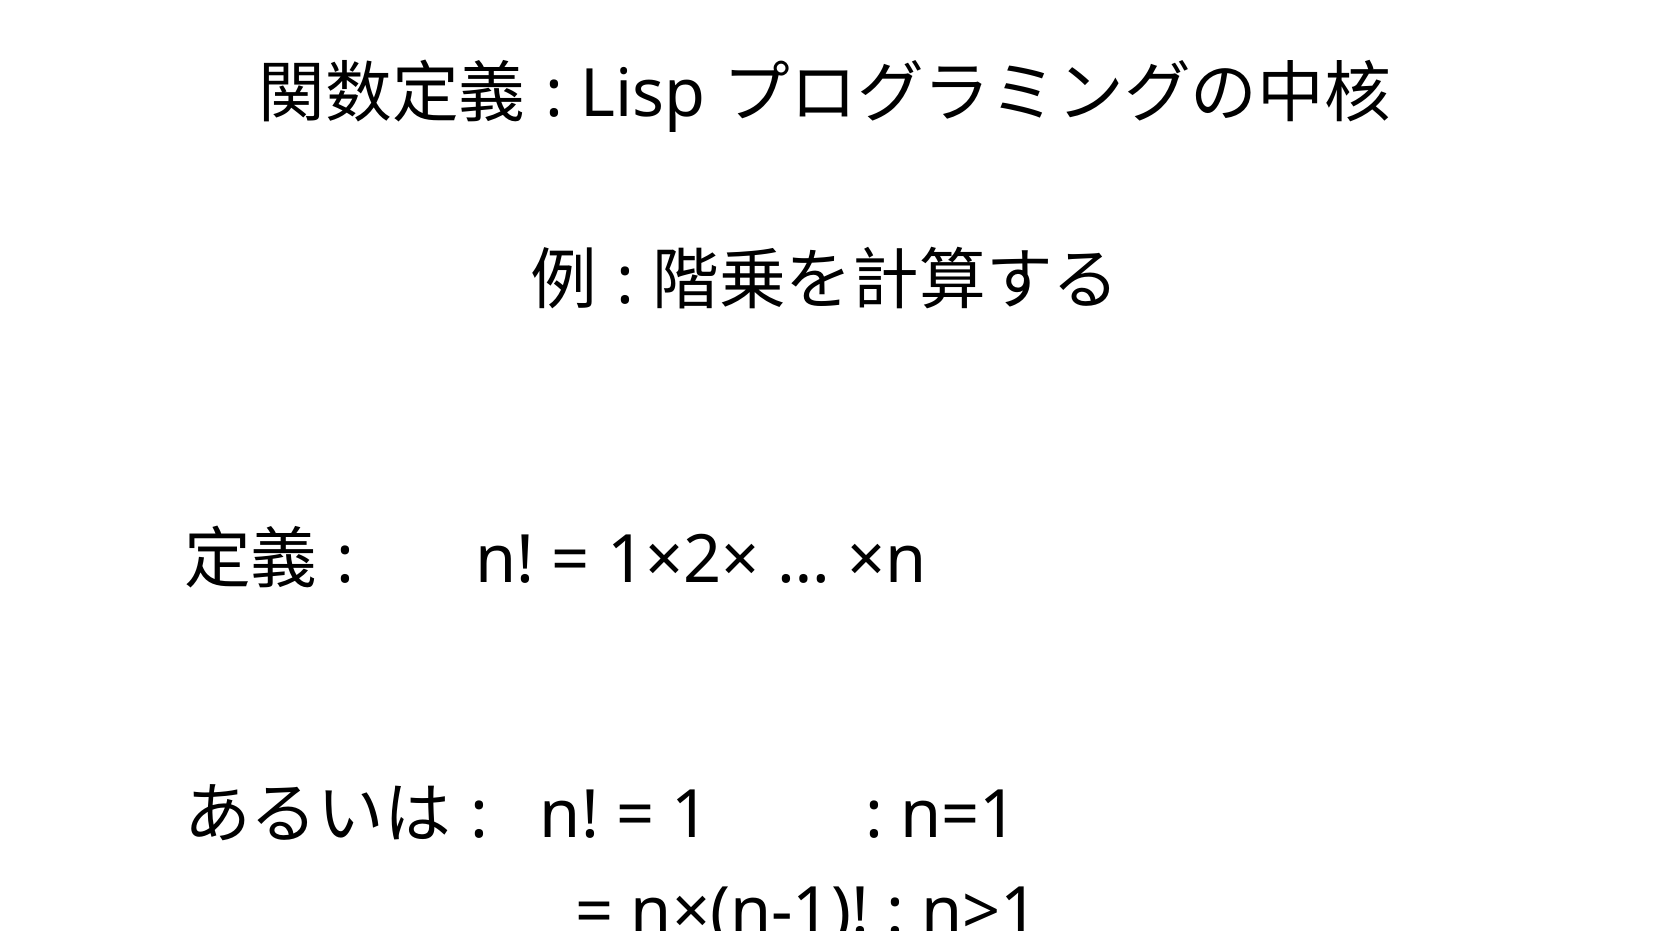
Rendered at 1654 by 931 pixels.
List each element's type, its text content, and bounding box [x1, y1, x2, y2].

text_box 関数定義: Lispプログラミングの中核 例:階乗を計算する 定義: n! = 1×2× … ×n あるいは: n! = 1 : n=1 = n×(n-1)! : n>1 [75, 31, 1576, 784]
